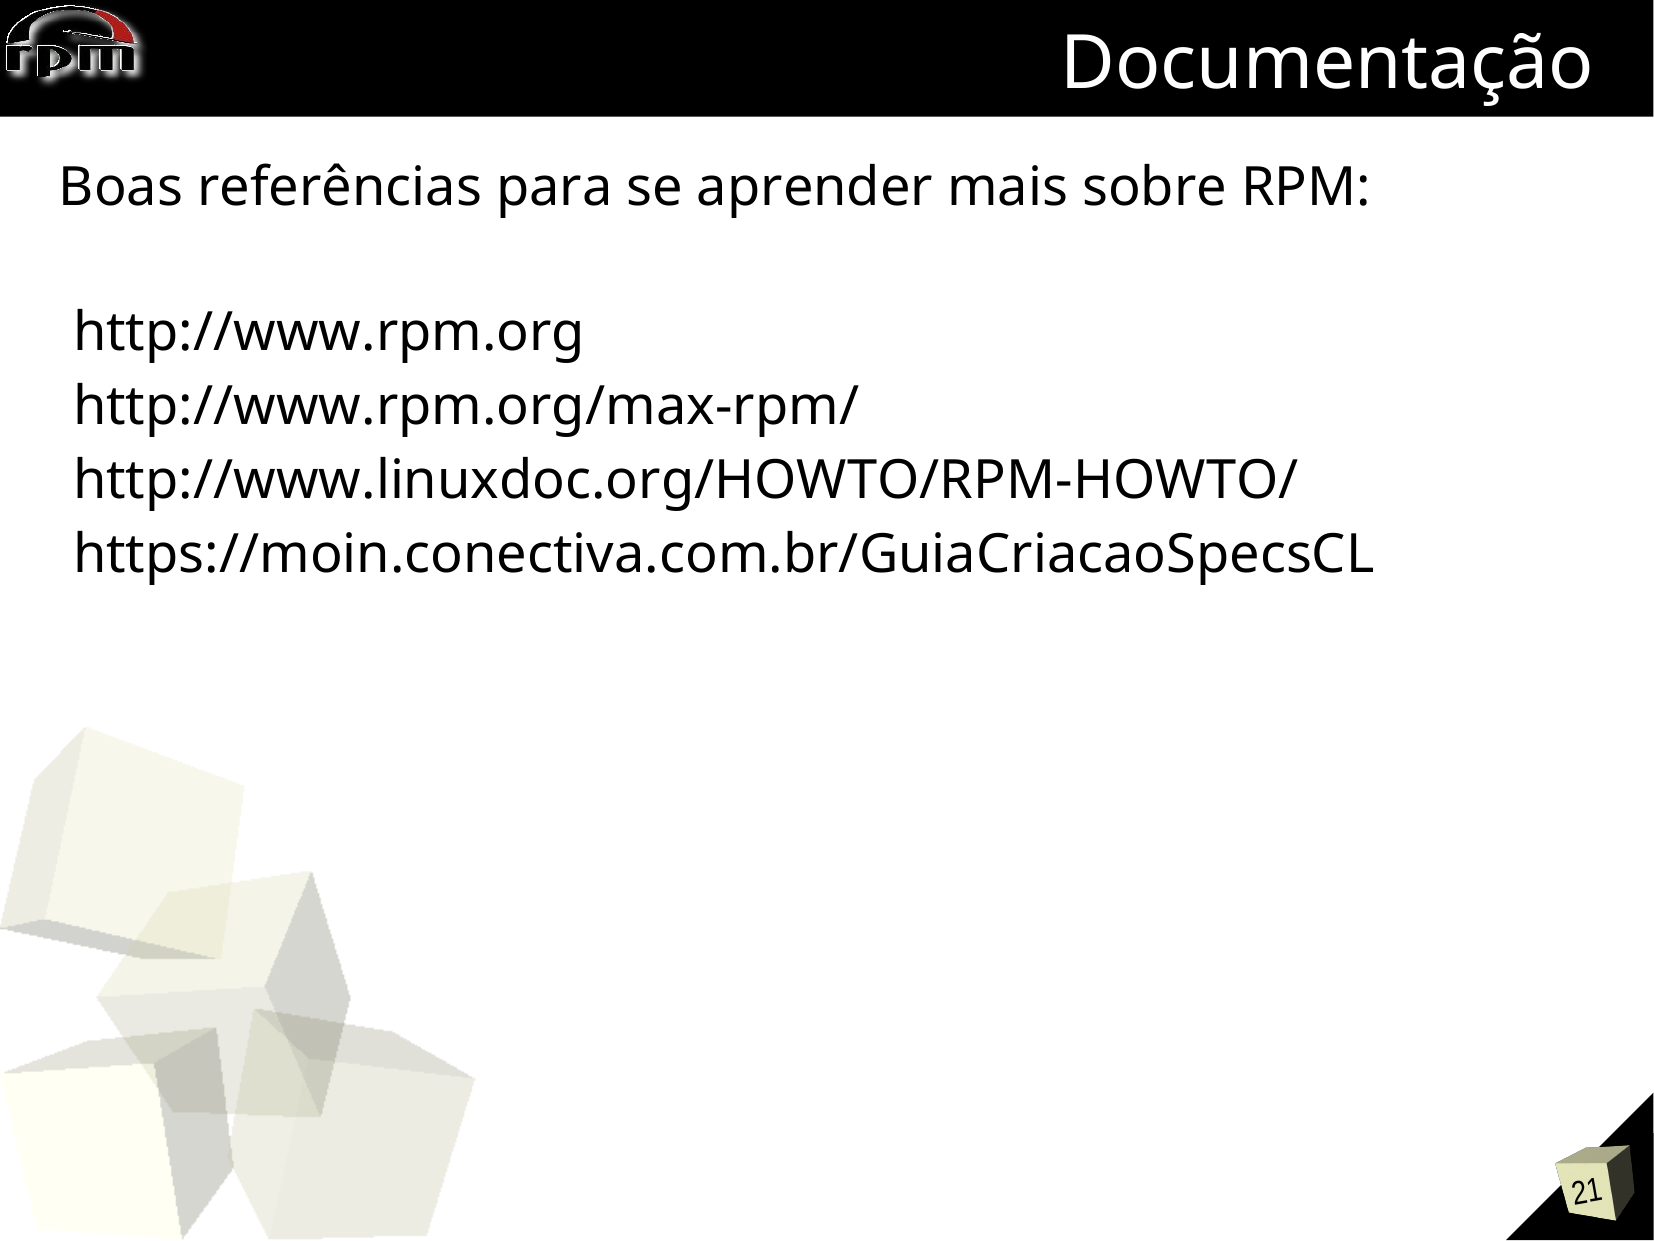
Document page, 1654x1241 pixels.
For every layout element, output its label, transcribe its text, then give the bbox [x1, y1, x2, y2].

picture [0, 0, 118, 89]
text_box http://www.rpm.org http://www.rpm.org/max-rpm/ http://www.linuxdoc.org/HOWTO/RPM-HOWTO/ https://moin.conectiva.com.br/GuiaCriacaoSpecsCL [59, 292, 1565, 555]
picture [0, 726, 477, 1241]
text_box Boas referências para se aprender mais sobre RPM: [59, 147, 1565, 214]
title Documentação [118, 0, 1595, 119]
